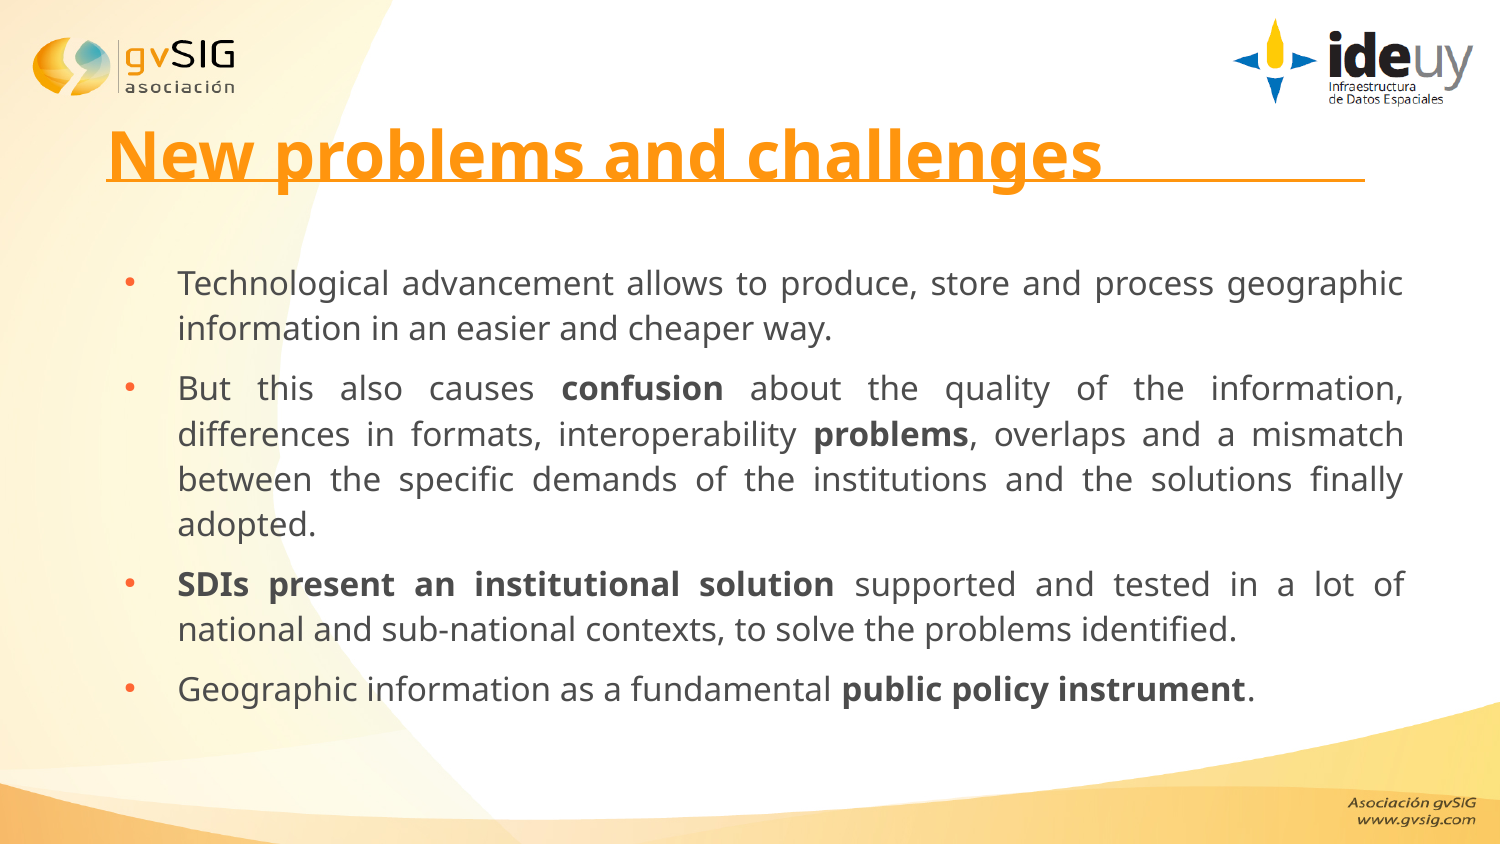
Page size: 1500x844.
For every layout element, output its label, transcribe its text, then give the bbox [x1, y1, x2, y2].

picture [0, 0, 1500, 844]
title New problems and challenges [106, 115, 1457, 193]
list Technological advancement allows to produce, store and process geographic information in an easier and cheaper way. But this also causes confusion about the quality of the information, differences in formats, interoperability problems, overlaps and a mismatch between the specific demands of the institutions and the solutions finally adopted. SDIs present an institutional solution supported and tested in a lot of national and sub-national contexts, to solve the problems identified. Geographic information as a fundamental public policy instrument. [106, 194, 1406, 766]
